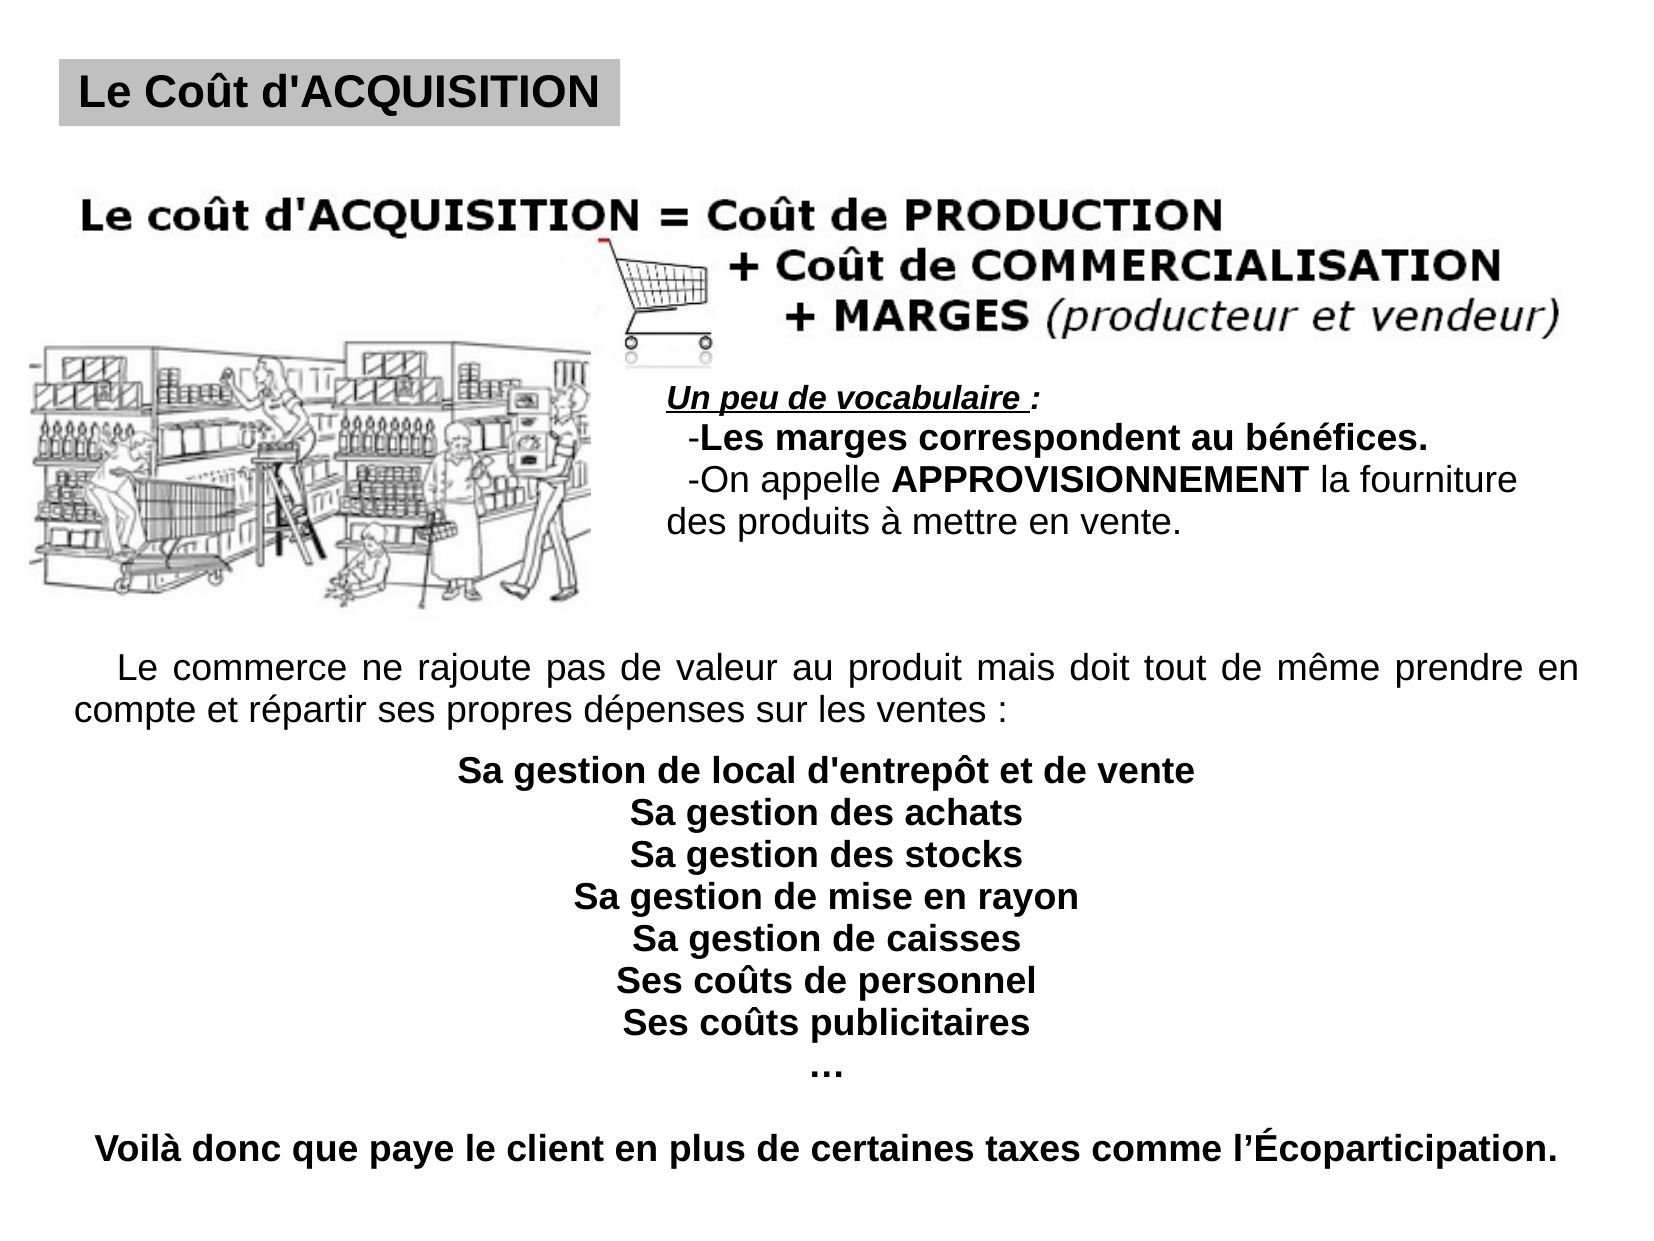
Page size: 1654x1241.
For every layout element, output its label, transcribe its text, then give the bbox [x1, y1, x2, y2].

text_box Le Coût d'ACQUISITION [59, 59, 621, 127]
picture [29, 176, 1565, 621]
text_box Le commerce ne rajoute pas de valeur au produit mais doit tout de même prendre en compte et répartir ses propres dépenses sur les ventes : Sa gestion de local d'entrepôt et de vente Sa gestion des achats Sa gestion des stocks Sa gestion de mise en rayon Sa gestion de caisses Ses coûts de personnel Ses coûts publicitaires … Voilà donc que paye le client en plus de certaines taxes comme l’Écoparticipation. [59, 639, 1595, 1190]
text_box Un peu de vocabulaire : -Les marges correspondent au bénéfices. -On appelle APPROVISIONNEMENT la fourniture des produits à mettre en vente. [651, 372, 1597, 554]
